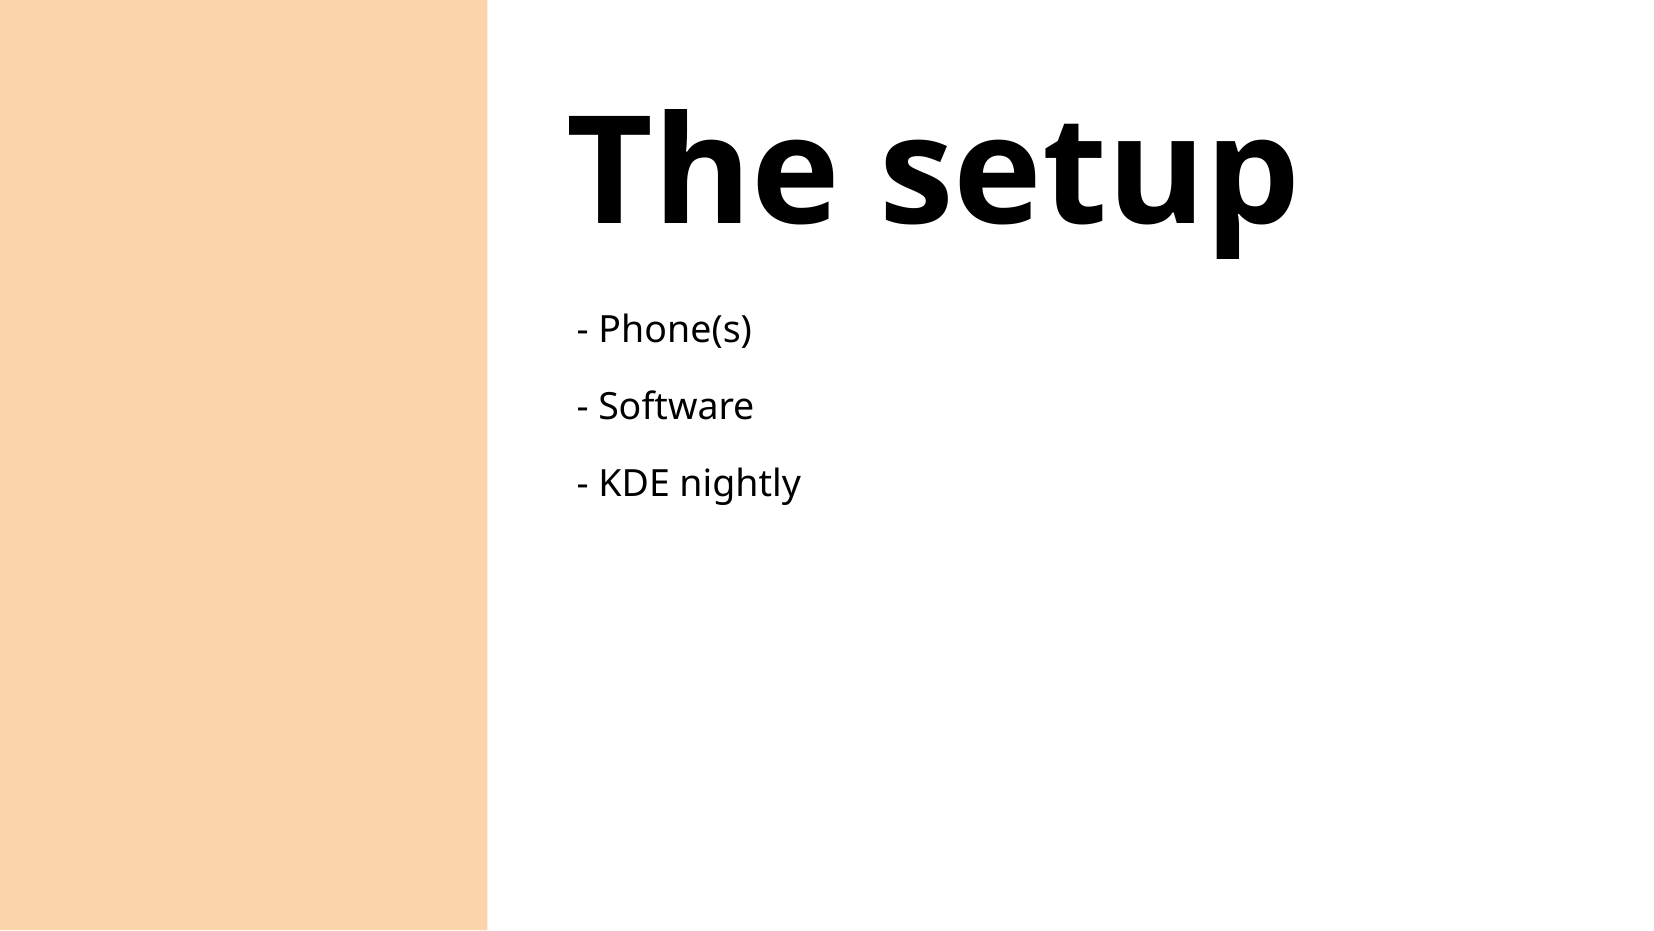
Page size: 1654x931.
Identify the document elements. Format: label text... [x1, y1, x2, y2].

text_box - Phone(s) - Software - KDE nightly [561, 275, 1241, 755]
text_box The setup [551, 55, 1317, 275]
text_box [0, 0, 488, 931]
